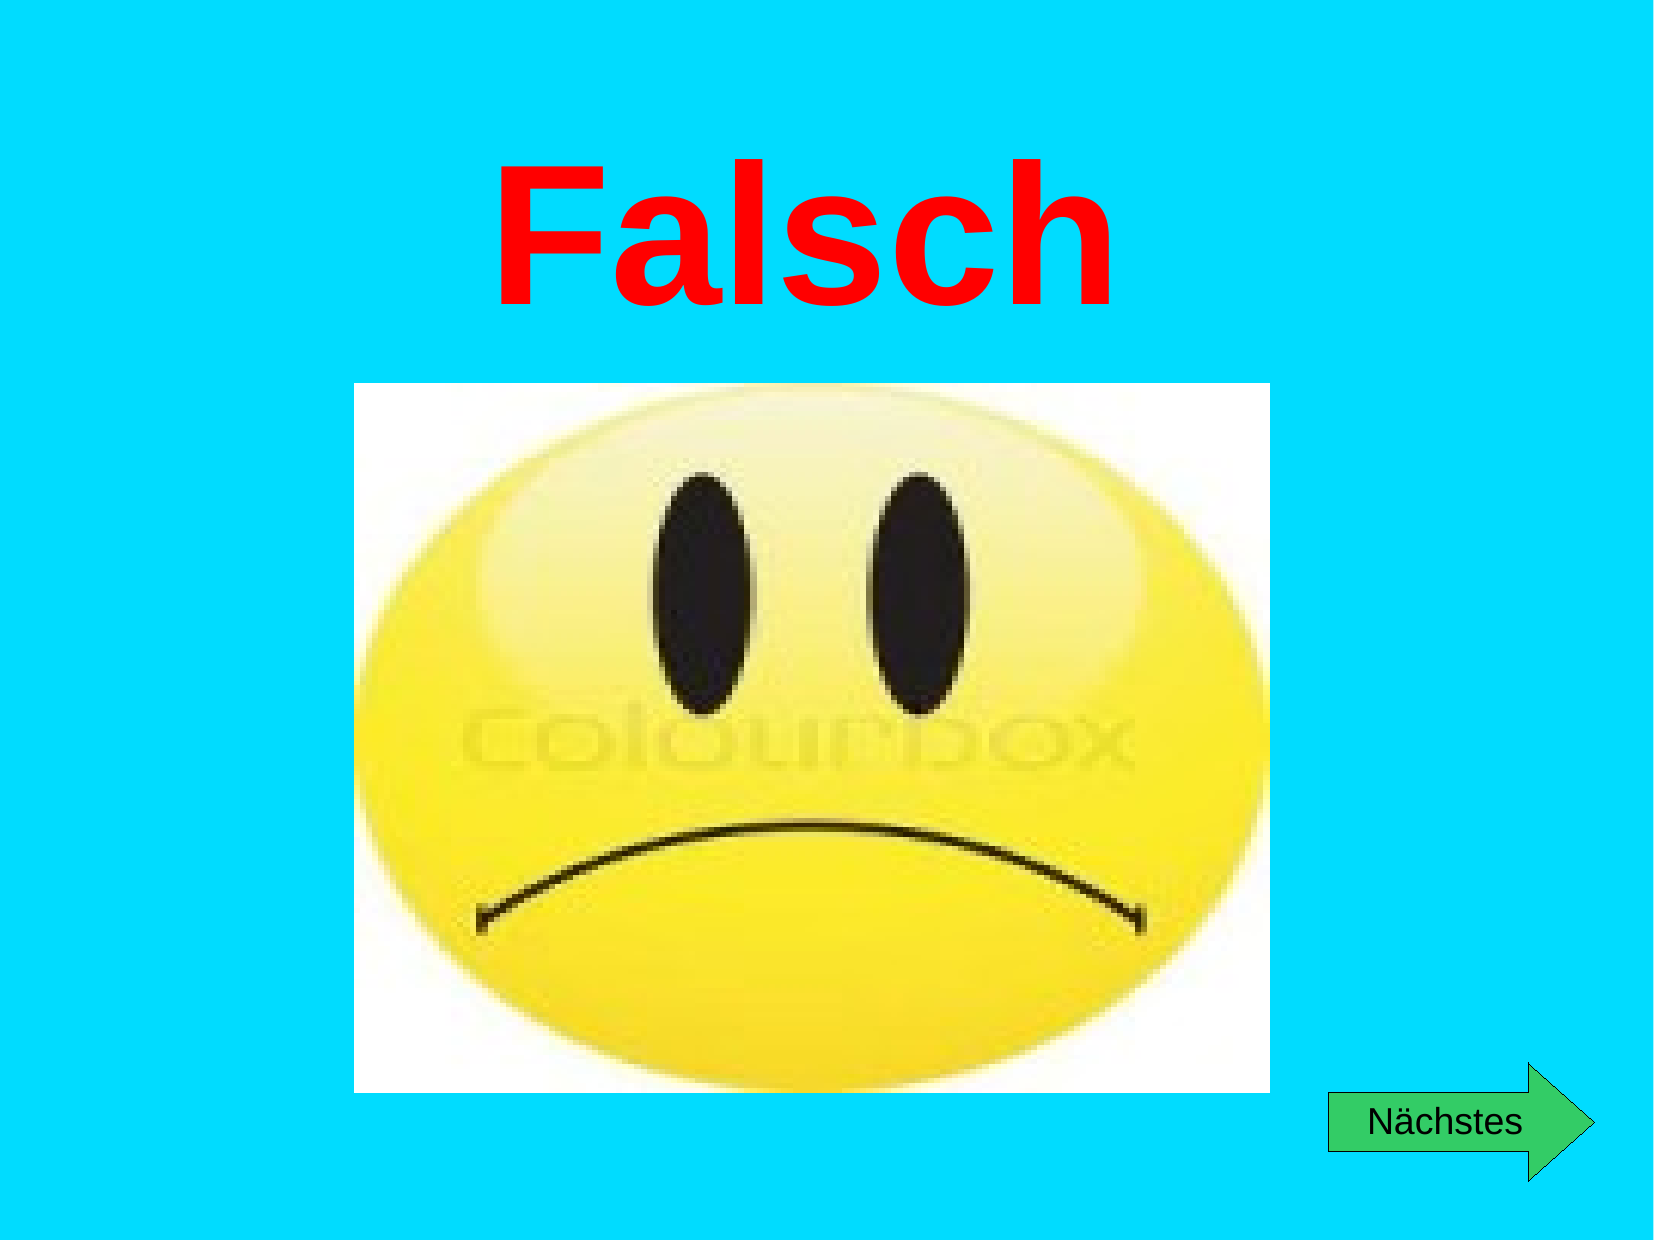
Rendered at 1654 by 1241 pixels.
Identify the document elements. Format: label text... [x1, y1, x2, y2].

text_box Falsch [473, 115, 1138, 355]
picture [354, 383, 1270, 1093]
text_box Nächstes [1328, 1062, 1595, 1182]
